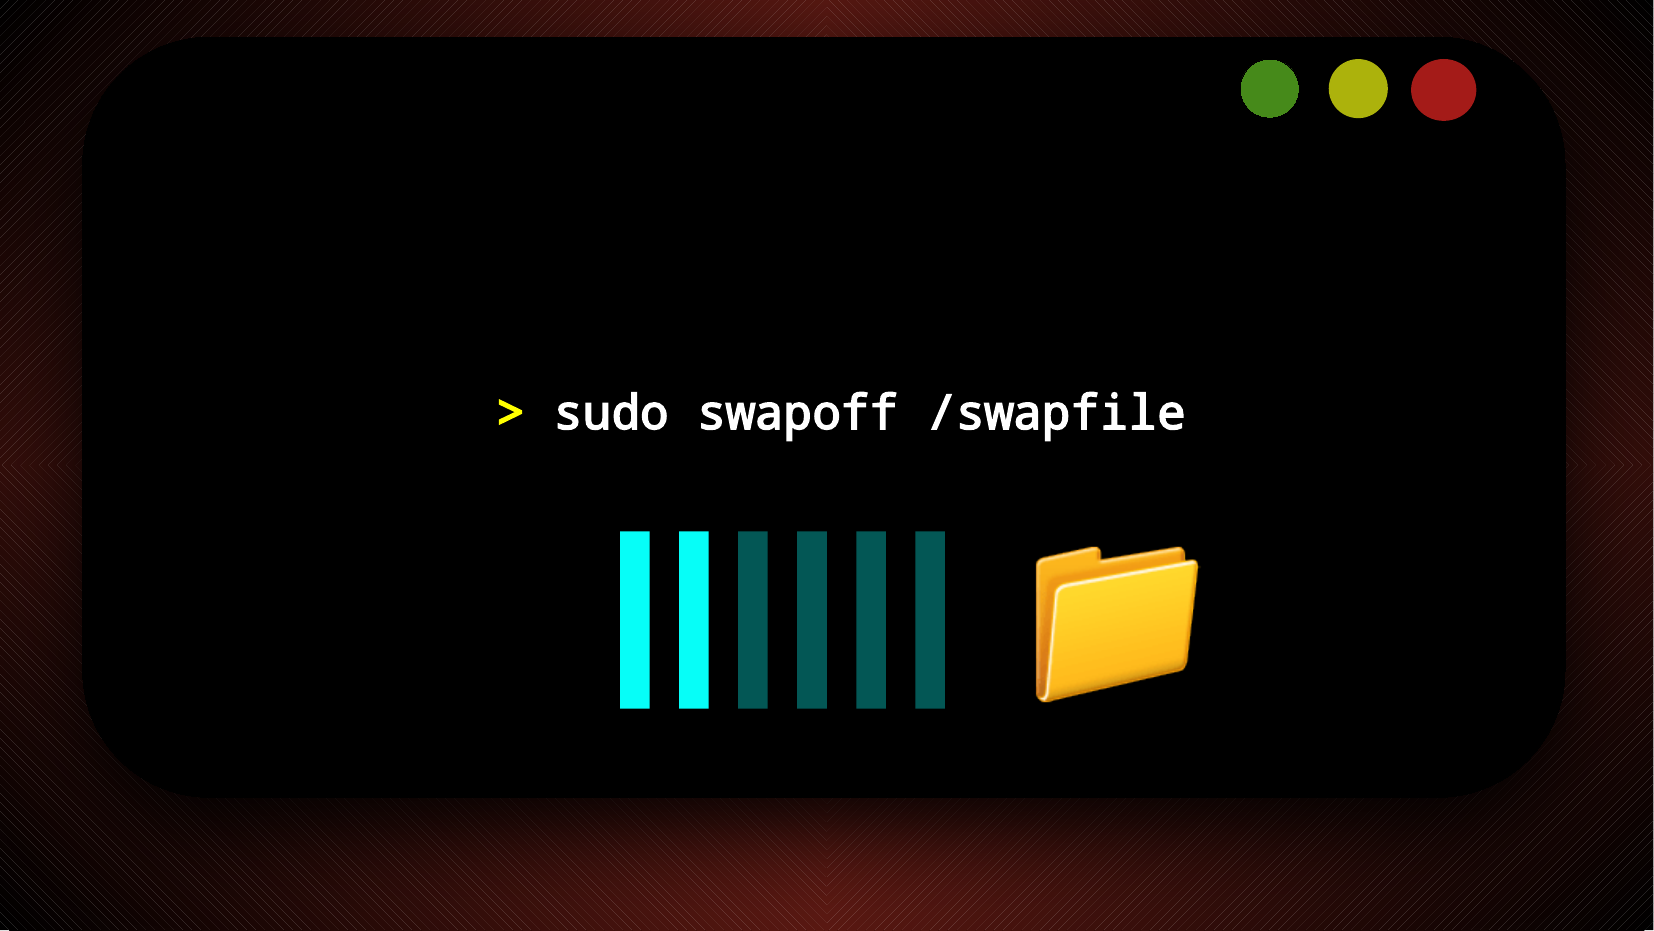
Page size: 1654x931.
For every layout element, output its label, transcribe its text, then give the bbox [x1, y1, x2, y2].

text_box [738, 531, 768, 709]
text_box [856, 531, 886, 709]
text_box > sudo swapoff /swapfile [147, 377, 1506, 502]
text_box [797, 531, 827, 709]
text_box [915, 531, 945, 709]
text_box [679, 531, 709, 709]
text_box [620, 531, 650, 709]
picture [1033, 539, 1203, 709]
